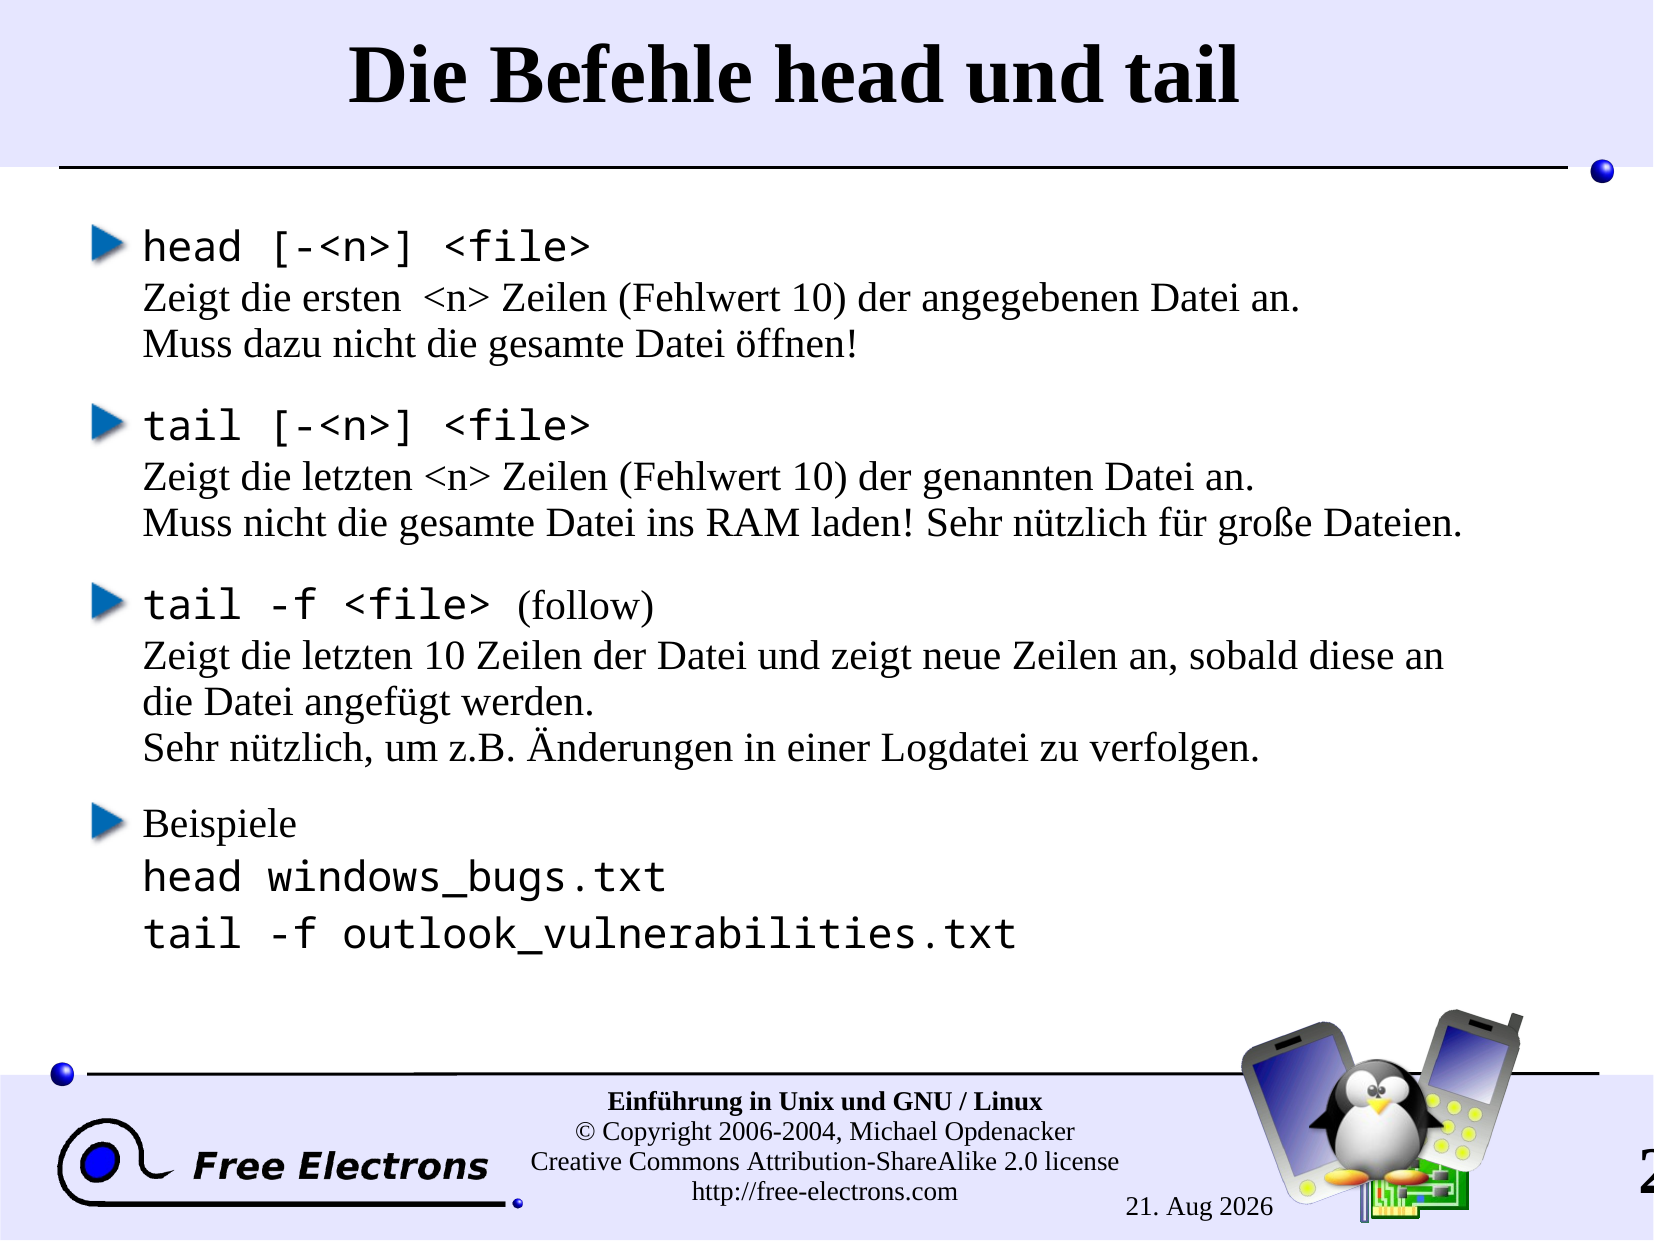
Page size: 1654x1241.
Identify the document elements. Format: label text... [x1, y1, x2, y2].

title Die Befehle head und tail [60, 28, 1551, 121]
picture [1239, 998, 1538, 1241]
list head [-<n>] <file> Zeigt die ersten <n> Zeilen (Fehlwert 10) der angegebenen Datei an. Muss dazu nicht die gesamte Datei öffnen! tail [-<n>] <file> Zeigt die letzten <n> Zeilen (Fehlwert 10) der genannten Datei an. Muss nicht die gesamte Datei ins RAM laden! Sehr nützlich für große Dateien. tail -f <file> (follow) Zeigt die letzten 10 Zeilen der Datei und zeigt neue Zeilen an, sobald diese an die Datei angefügt werden. Sehr nützlich, um z.B. Änderungen in einer Logdatei zu verfolgen. Beispiele head windows_bugs.txt tail -f outlook_vulnerabilities.txt [71, 217, 1489, 1089]
picture [50, 1107, 527, 1216]
